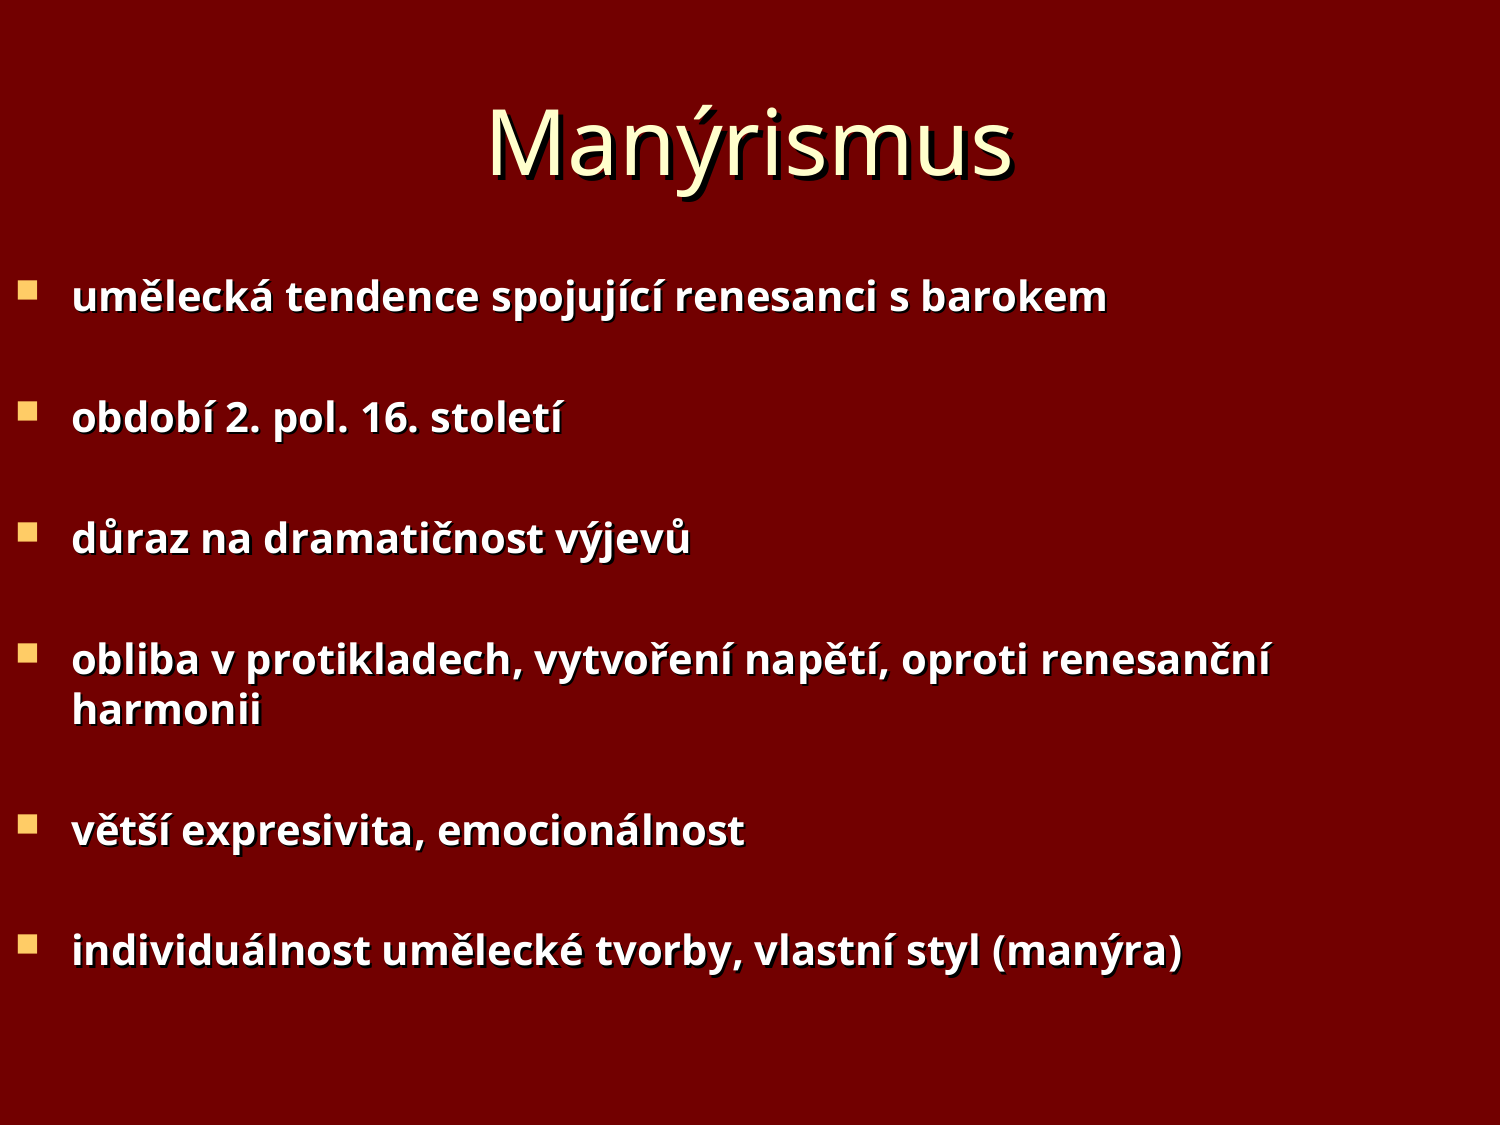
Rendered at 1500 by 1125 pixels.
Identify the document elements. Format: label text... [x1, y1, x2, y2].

title Manýrismus [75, 45, 1426, 233]
list umělecká tendence spojující renesanci s barokem období 2. pol. 16. století důraz na dramatičnost výjevů obliba v protikladech, vytvoření napětí, oproti renesanční harmonii větší expresivita, emocionálnost individuálnost umělecké tvorby, vlastní styl (manýra) [0, 262, 1483, 1106]
